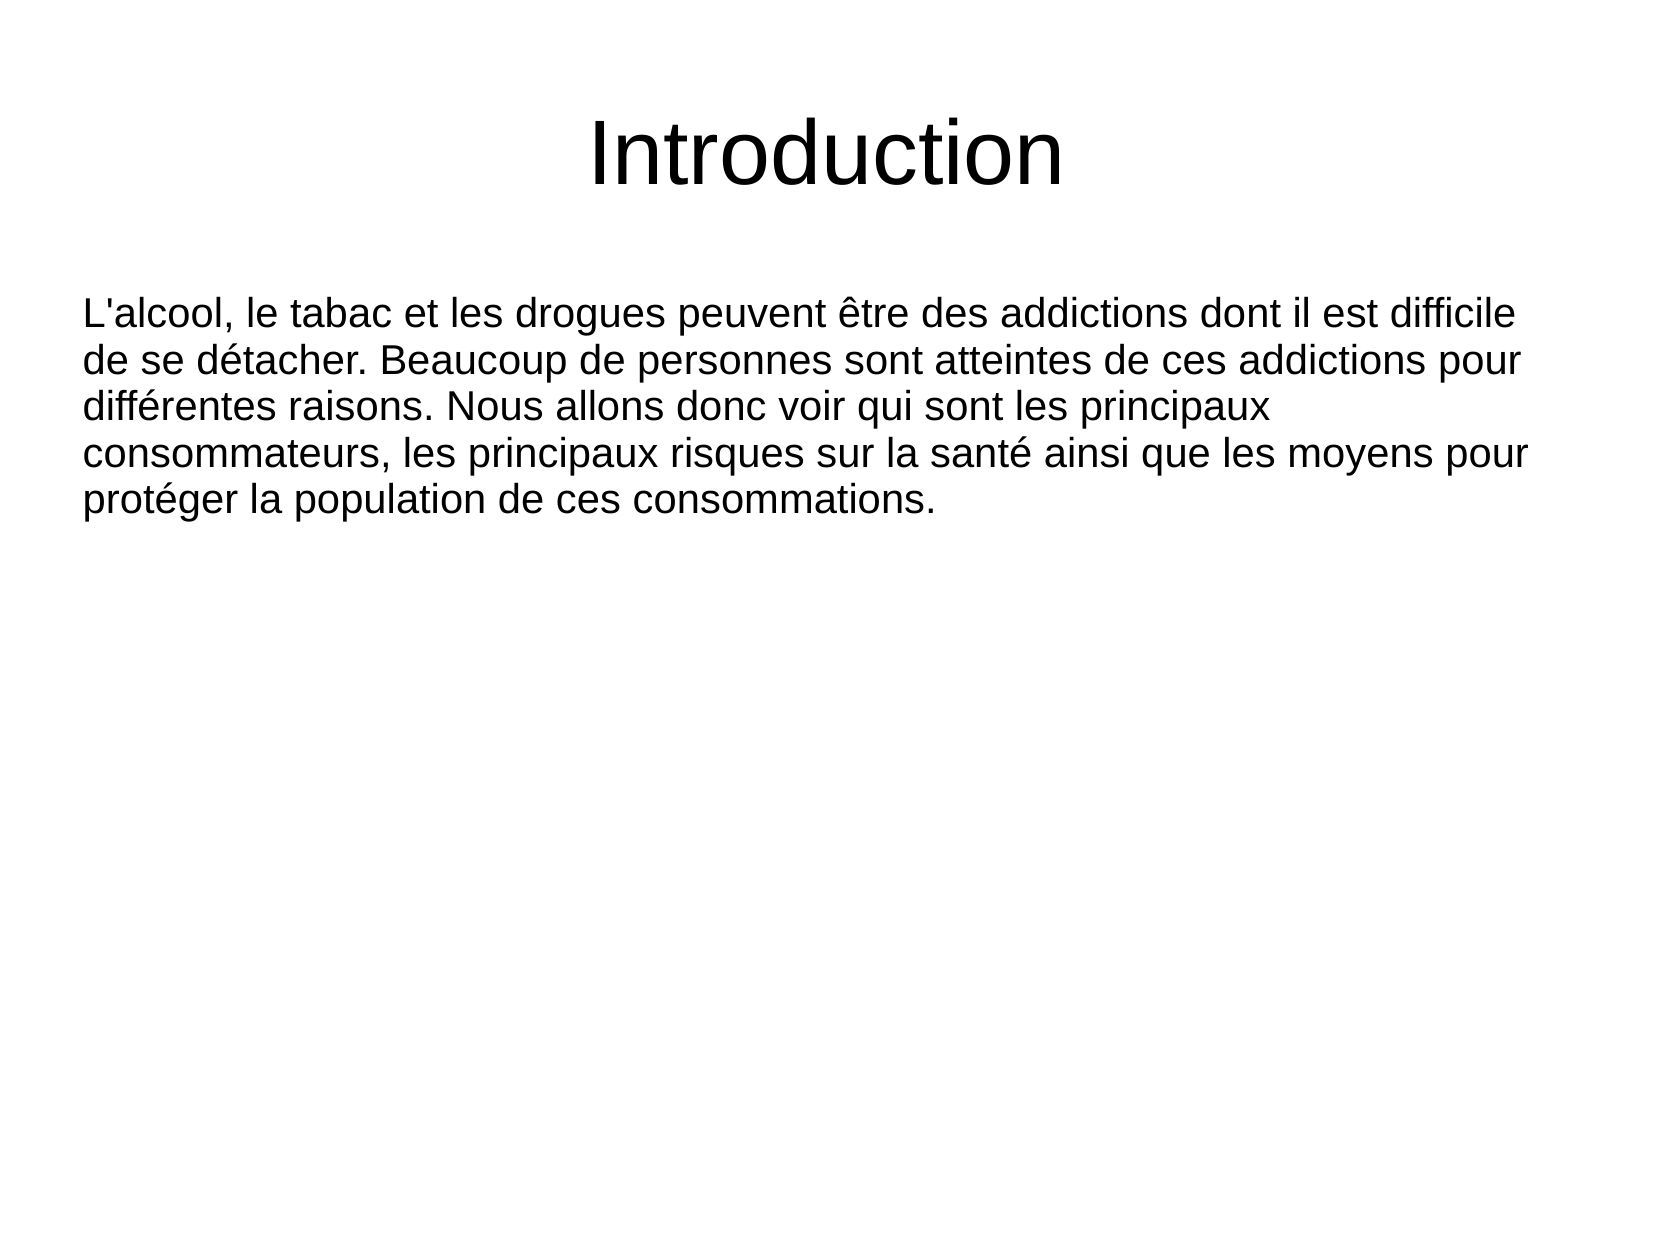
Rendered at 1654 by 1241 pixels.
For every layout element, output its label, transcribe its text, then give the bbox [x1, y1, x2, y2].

list L'alcool, le tabac et les drogues peuvent être des addictions dont il est difficile de se détacher. Beaucoup de personnes sont atteintes de ces addictions pour différentes raisons. Nous allons donc voir qui sont les principaux consommateurs, les principaux risques sur la santé ainsi que les moyens pour protéger la population de ces consommations. [82, 290, 1571, 1010]
title Introduction [82, 49, 1571, 257]
